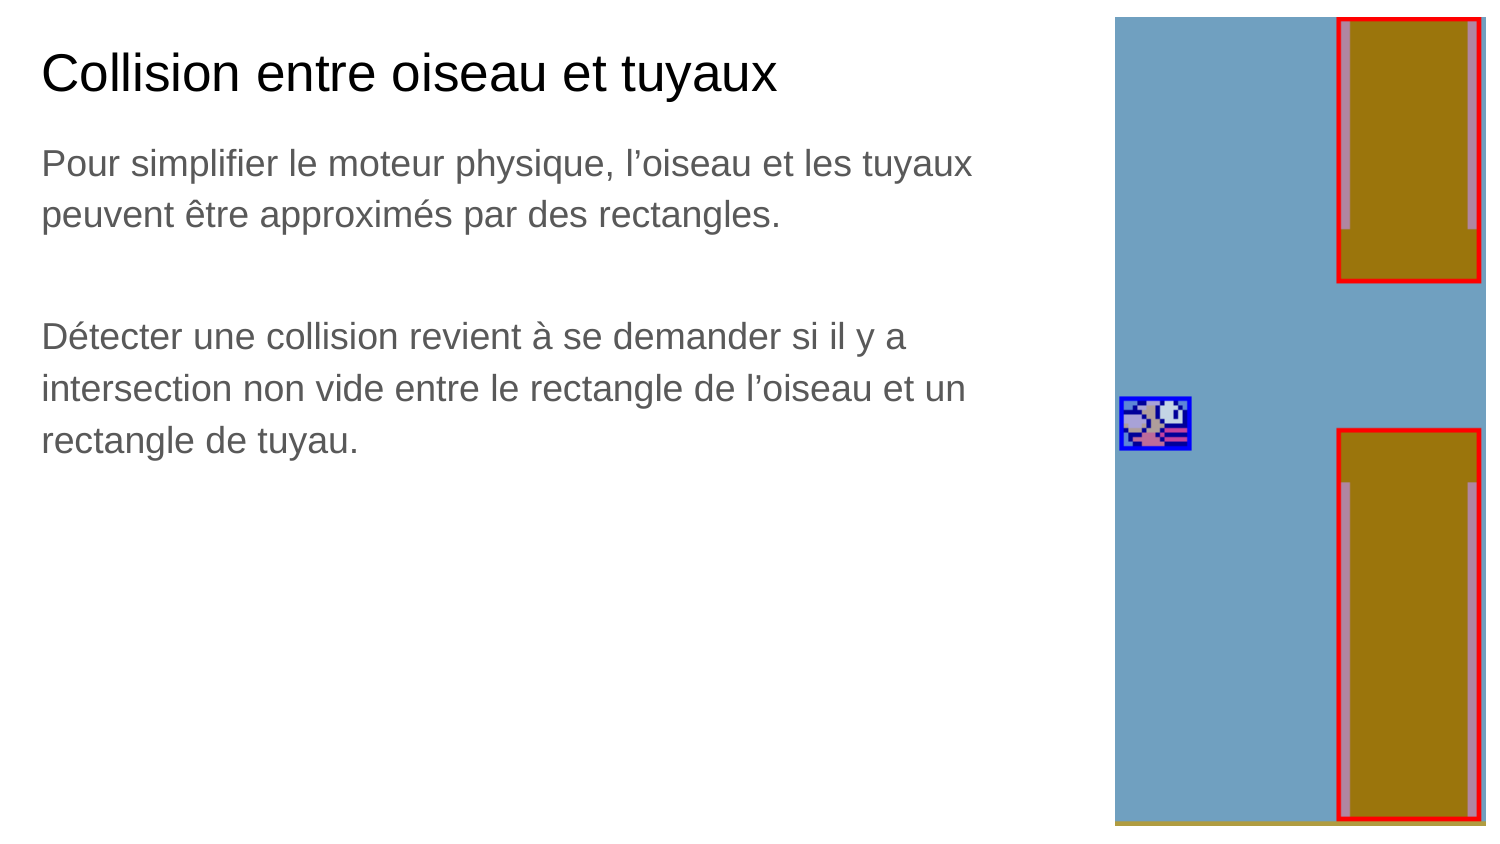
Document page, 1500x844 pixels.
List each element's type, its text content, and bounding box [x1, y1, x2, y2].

title Collision entre oiseau et tuyaux [26, 23, 1115, 117]
list Pour simplifier le moteur physique, l’oiseau et les tuyaux peuvent être approximés par des rectangles. Détecter une collision revient à se demander si il y a intersection non vide entre le rectangle de l’oiseau et un rectangle de tuyau. [26, 116, 1106, 827]
picture [1115, 17, 1486, 827]
